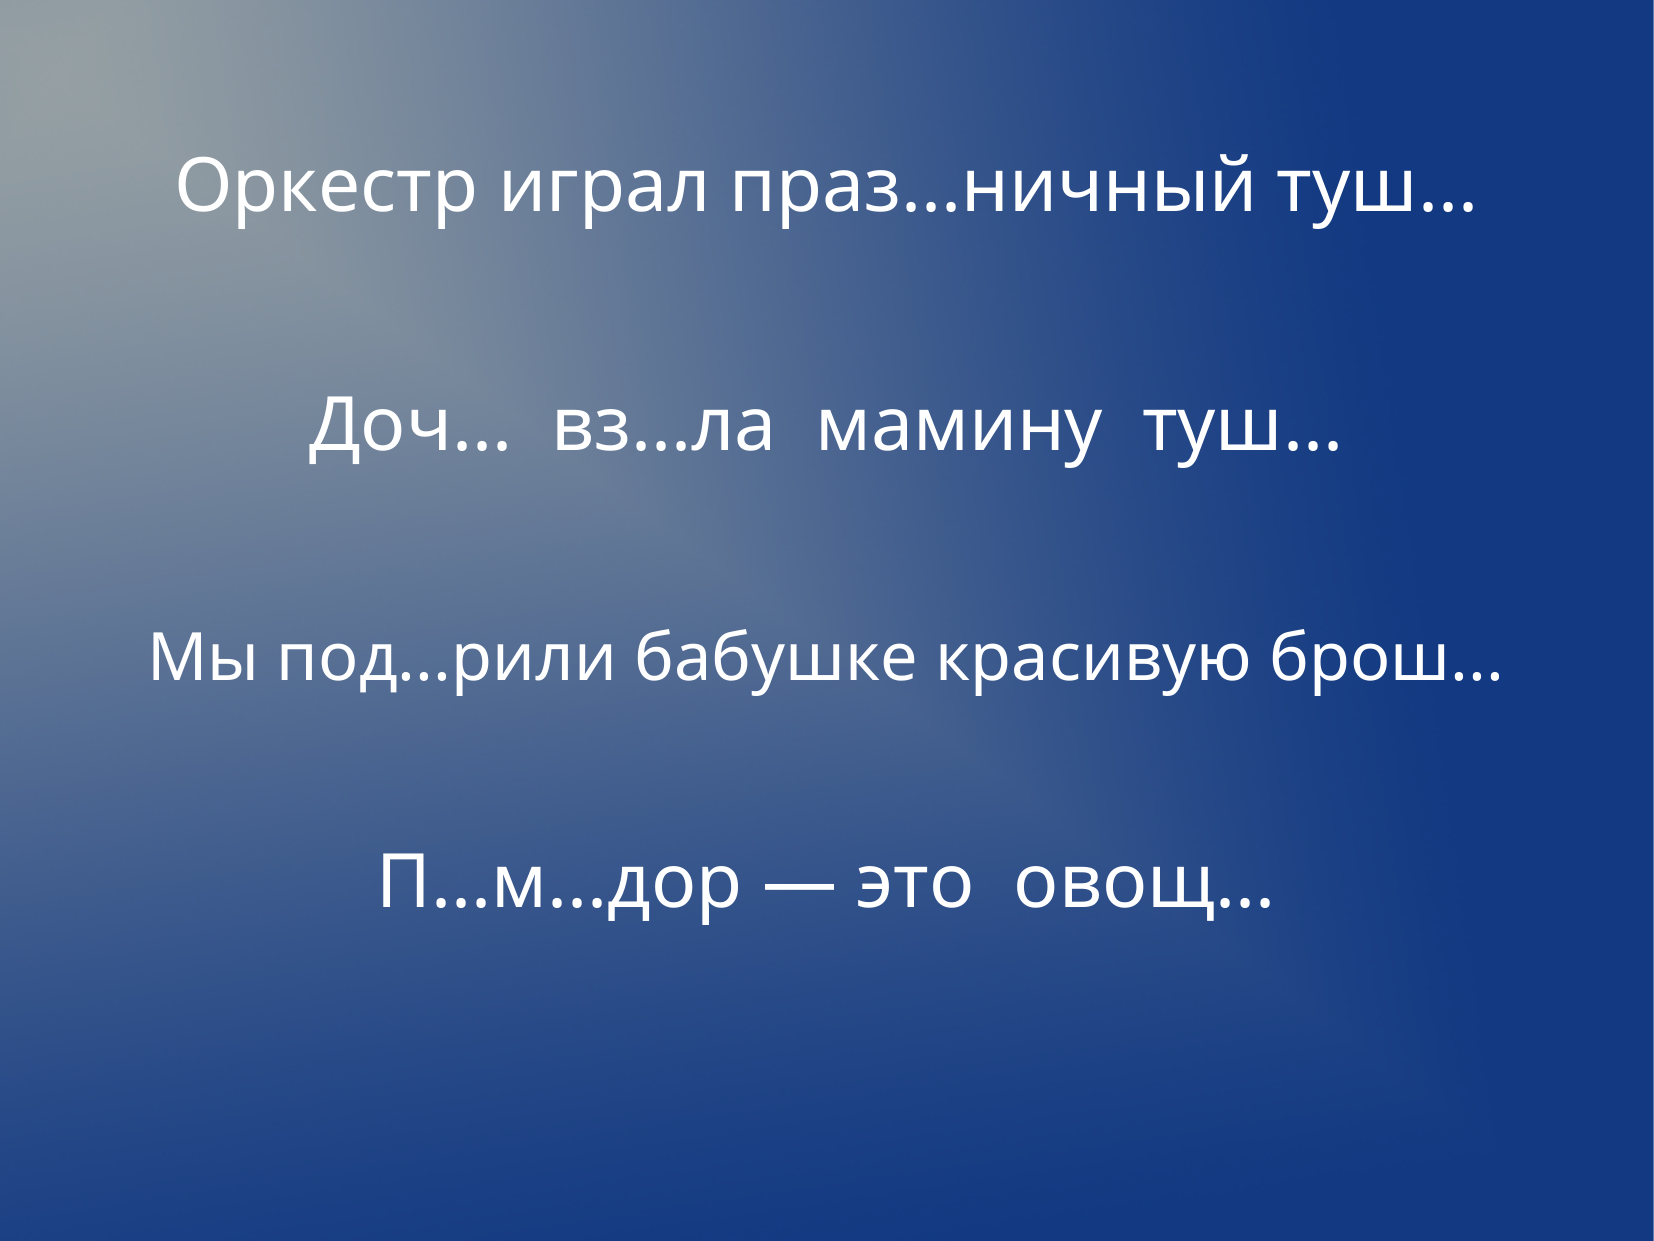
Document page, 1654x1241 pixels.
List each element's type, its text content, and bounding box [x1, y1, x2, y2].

subtitle Оркестр играл праз...ничный туш... Доч... вз...ла мамину туш... Мы под...рили бабушке красивую брош... П...м...дор — это овощ... [82, 49, 1571, 1010]
